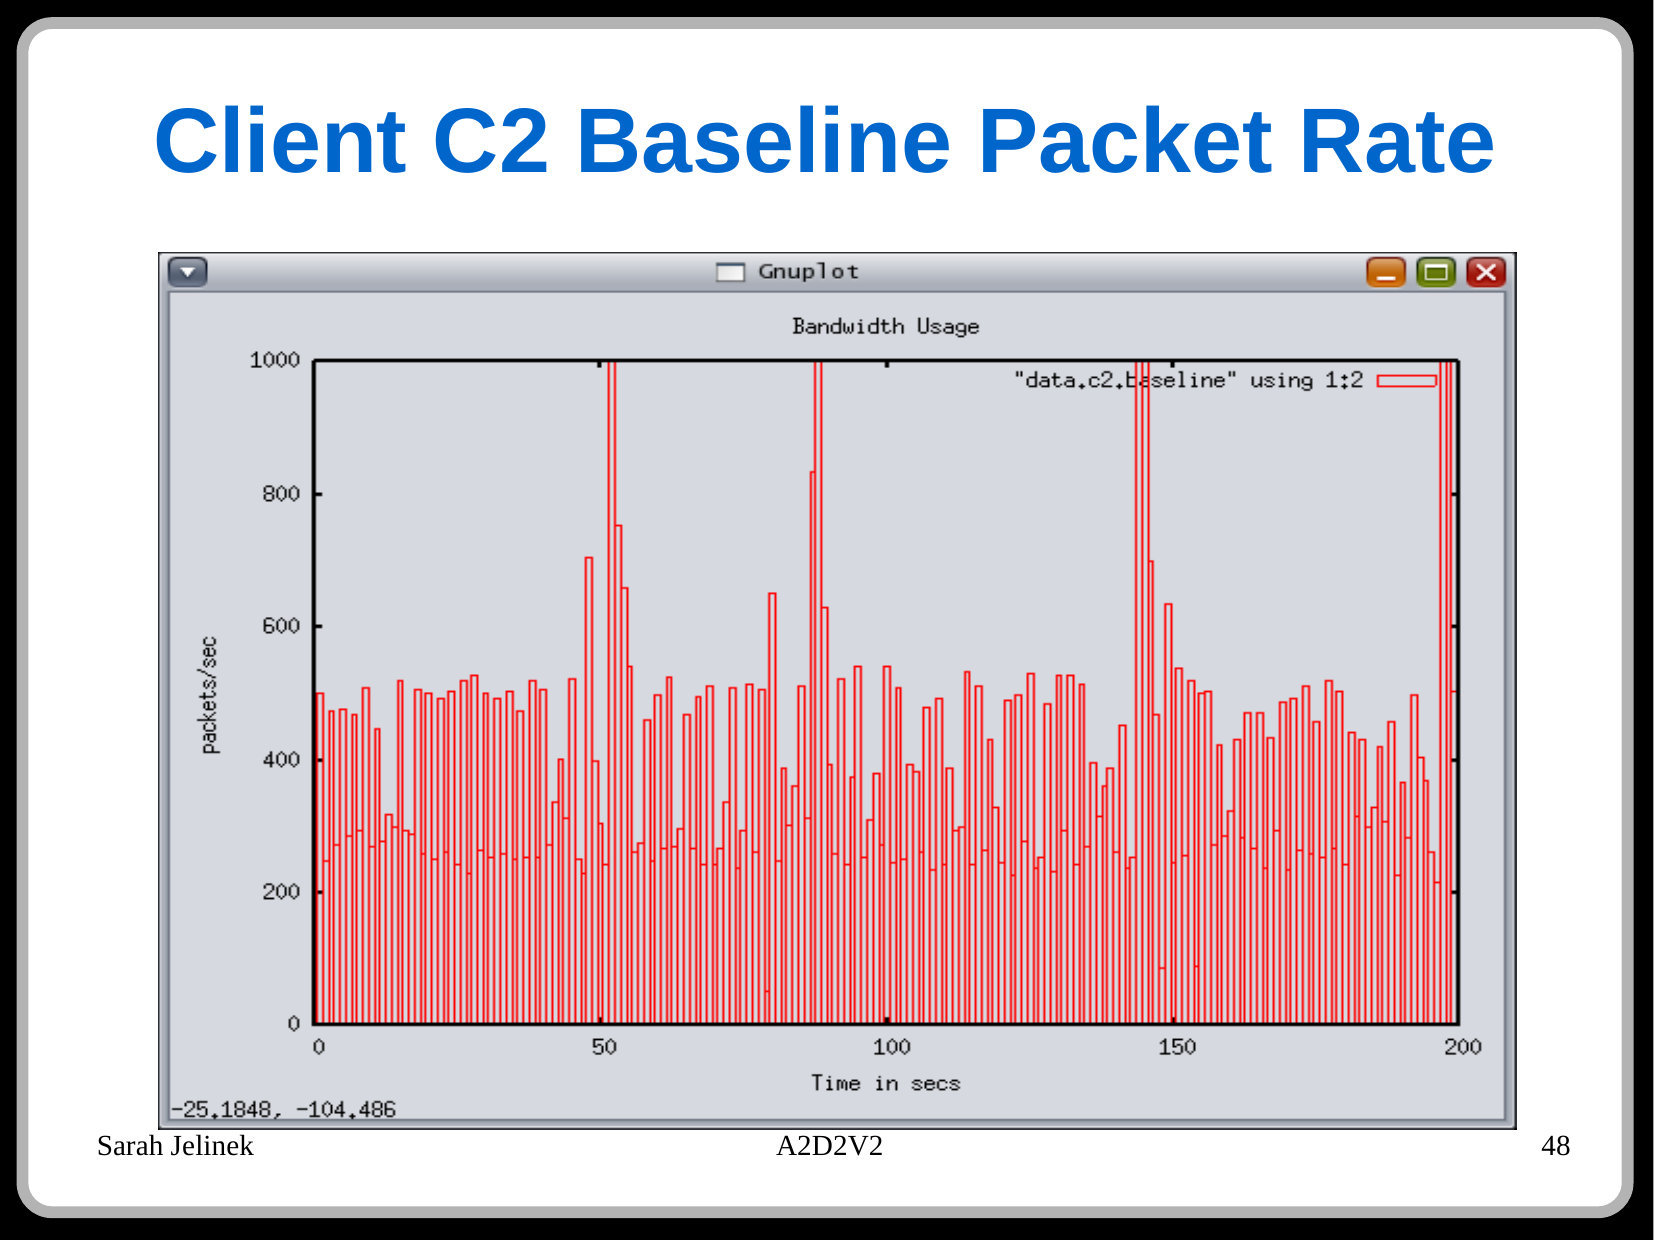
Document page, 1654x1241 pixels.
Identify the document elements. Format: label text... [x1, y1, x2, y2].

title Client C2 Baseline Packet Rate [71, 36, 1581, 244]
picture [158, 252, 1517, 1130]
